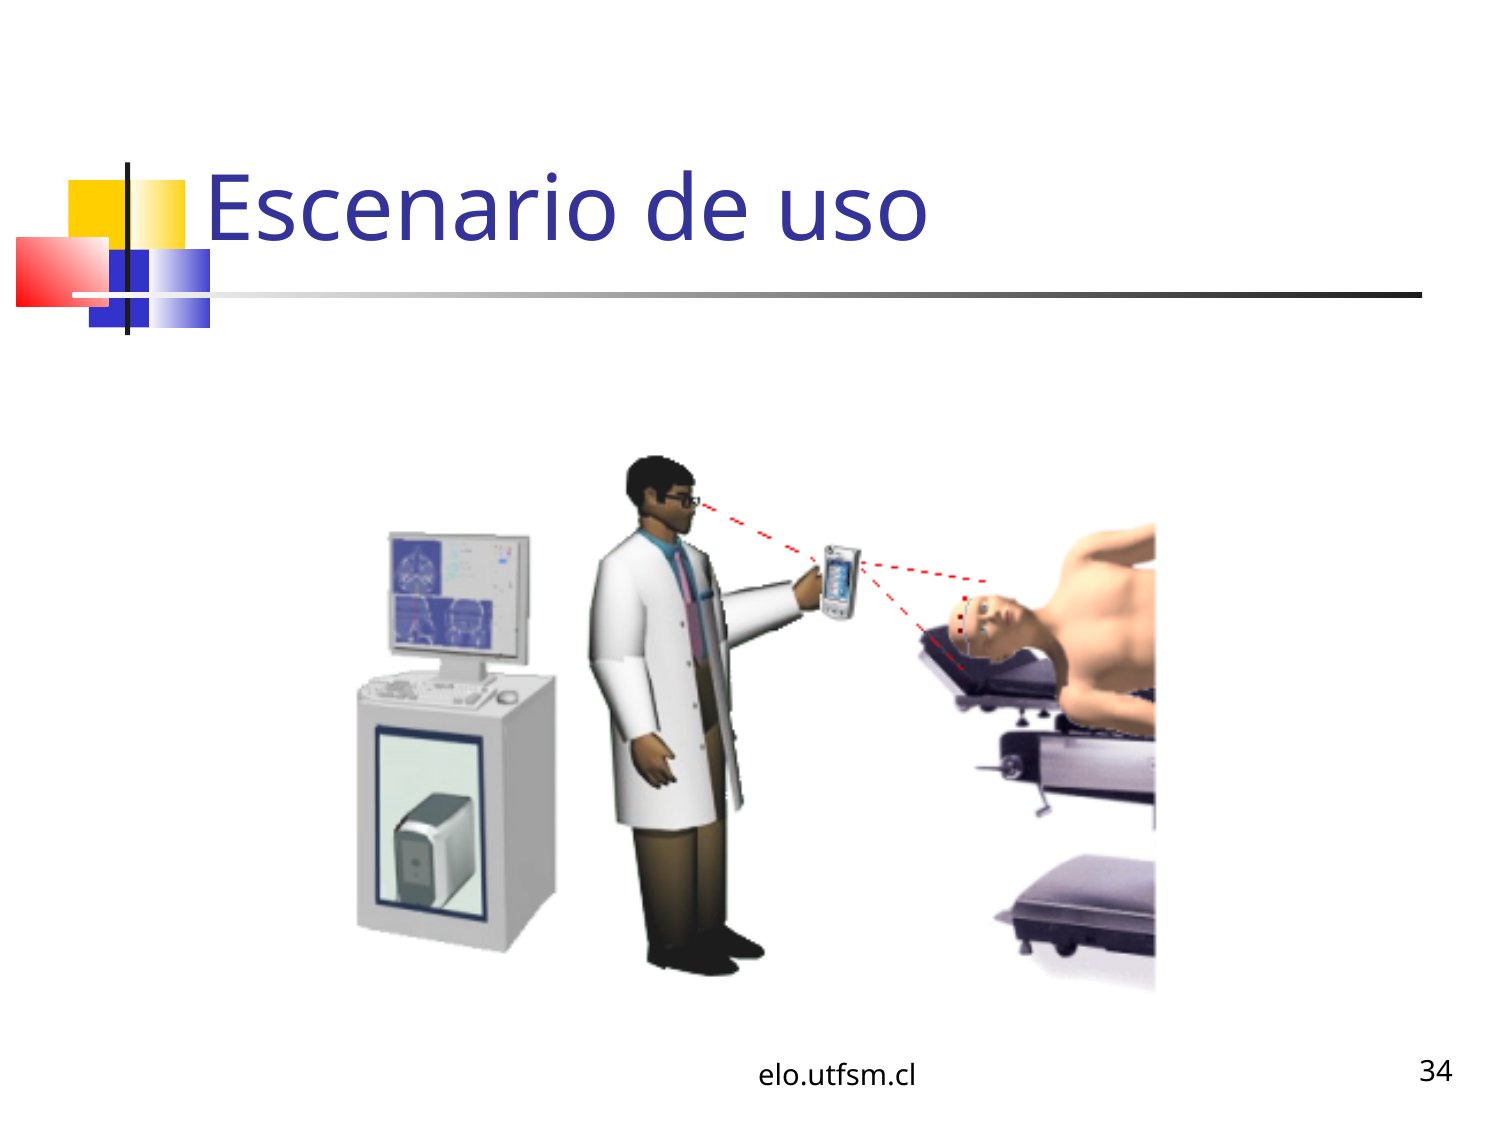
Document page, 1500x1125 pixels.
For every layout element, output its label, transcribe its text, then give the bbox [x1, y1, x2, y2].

picture [270, 378, 1159, 1046]
text_box elo.utfsm.cl [599, 1046, 1075, 1100]
list [193, 331, 1469, 1007]
title Escenario de uso [188, 35, 1269, 276]
text_box 19 [1155, 1024, 1468, 1100]
